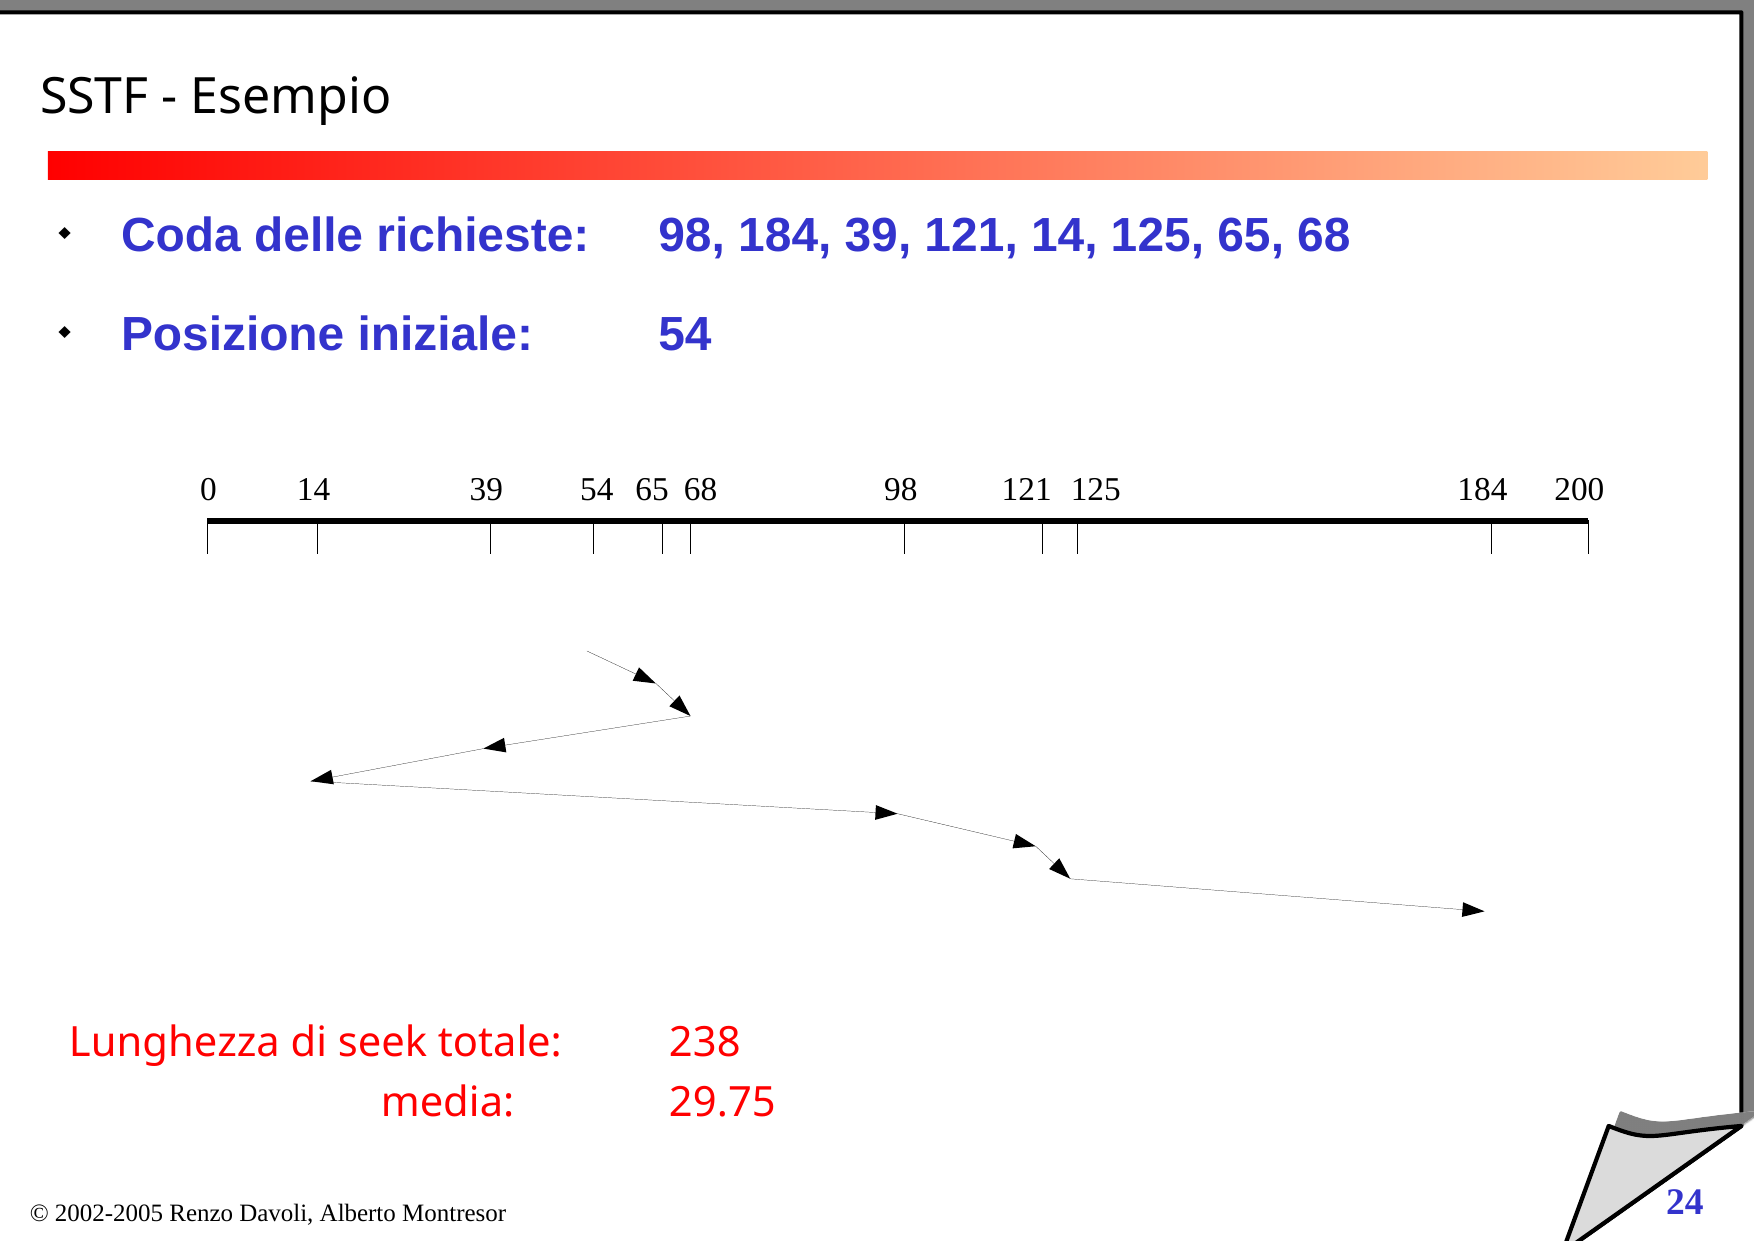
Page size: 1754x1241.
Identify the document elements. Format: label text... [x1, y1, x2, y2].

text_box 39 [469, 468, 509, 511]
text_box 54 [580, 468, 620, 511]
text_box Lunghezza di seek totale: 238 media: 29.75 [69, 1009, 903, 1141]
text_box 200 [1554, 468, 1614, 511]
list Coda delle richieste: 98, 184, 39, 121, 14, 125, 65, 68 Posizione iniziale: 54 [58, 206, 1696, 424]
text_box 14 [296, 468, 337, 511]
title SSTF - Esempio [40, 49, 1714, 144]
text_box 65 [635, 468, 675, 511]
text_box 68 [683, 468, 724, 511]
text_box 98 [884, 468, 924, 511]
text_box 0 [200, 468, 220, 511]
text_box 184 [1457, 468, 1517, 511]
text_box 125 [1070, 468, 1130, 511]
text_box 121 [1001, 468, 1061, 511]
